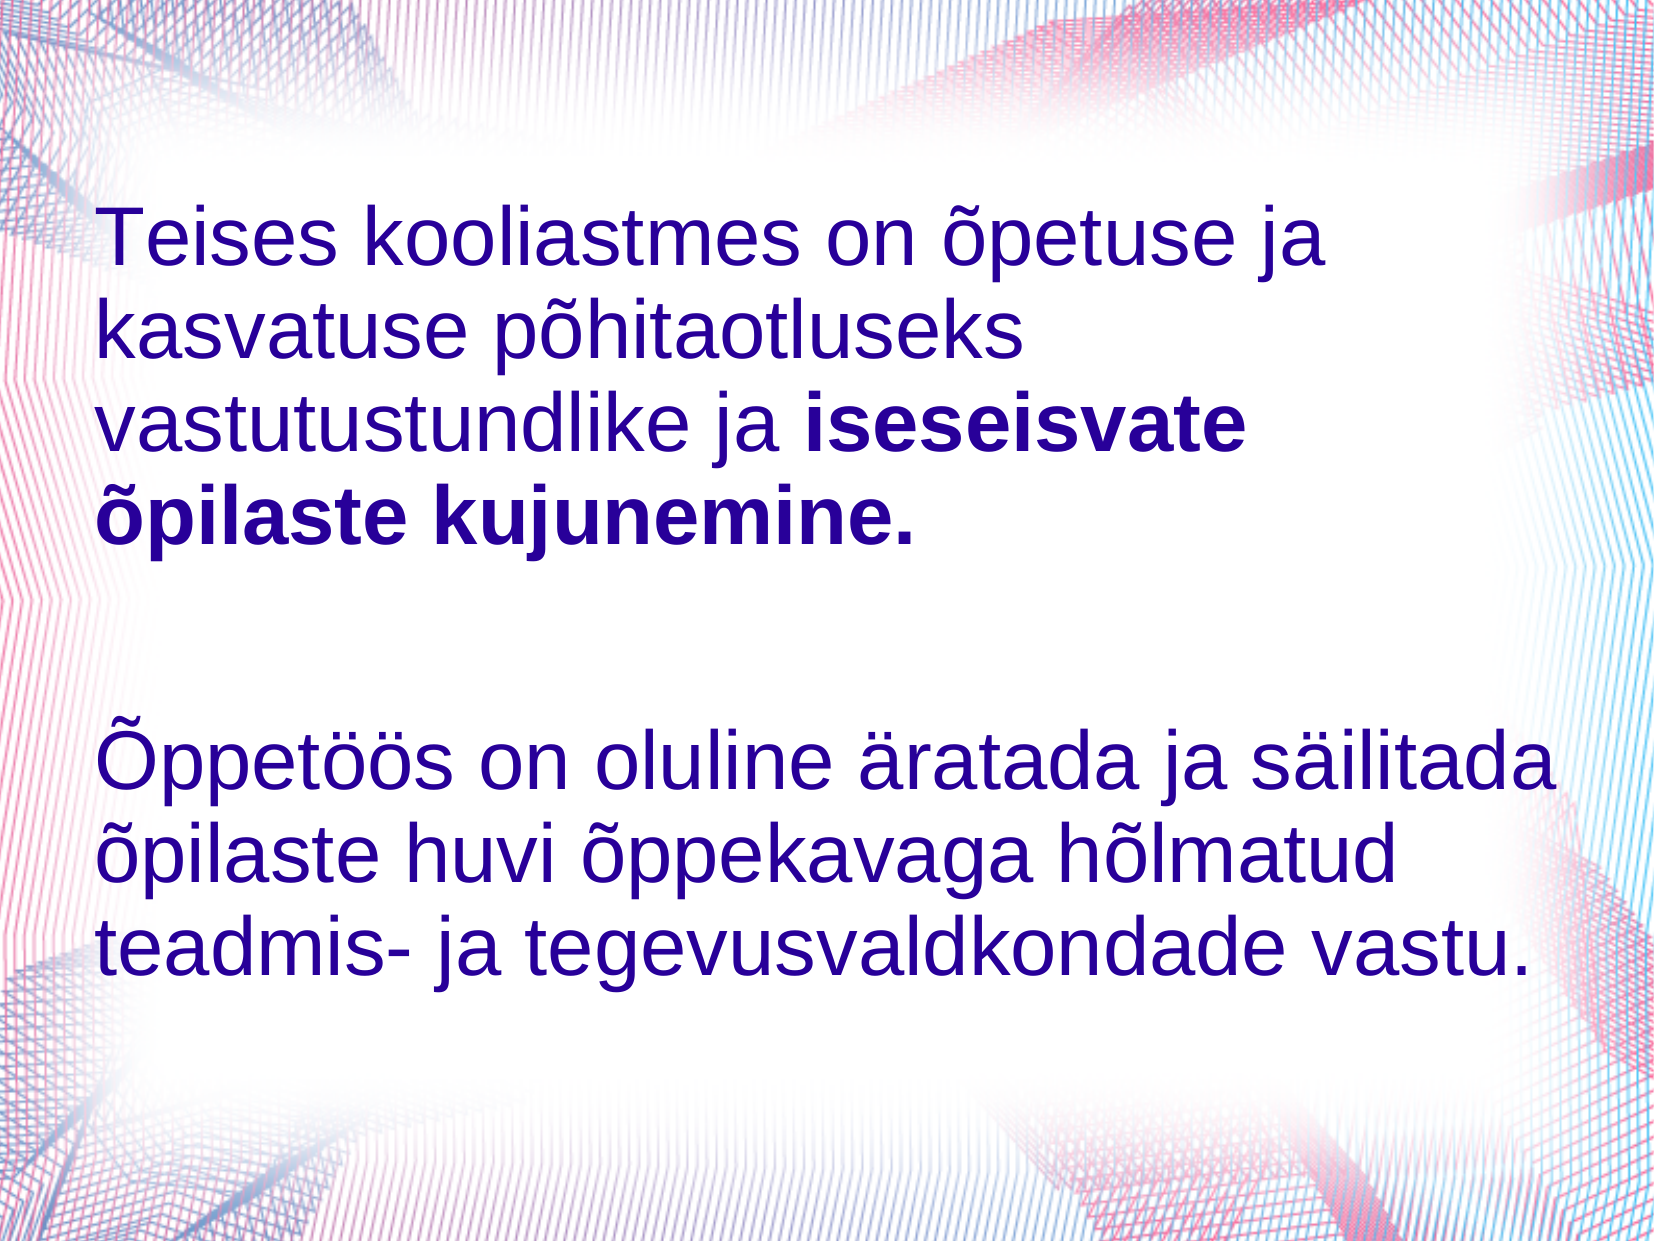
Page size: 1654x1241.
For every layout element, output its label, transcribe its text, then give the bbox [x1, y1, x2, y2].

list Teises kooliastmes on õpetuse ja kasvatuse põhitaotluseks vastutustundlike ja iseseisvate õpilaste kujunemine. Õppetöös on oluline äratada ja säilitada õpilaste huvi õppekavaga hõlmatud teadmis- ja tegevusvaldkondade vastu. [94, 190, 1583, 1182]
picture [0, 0, 1654, 1241]
